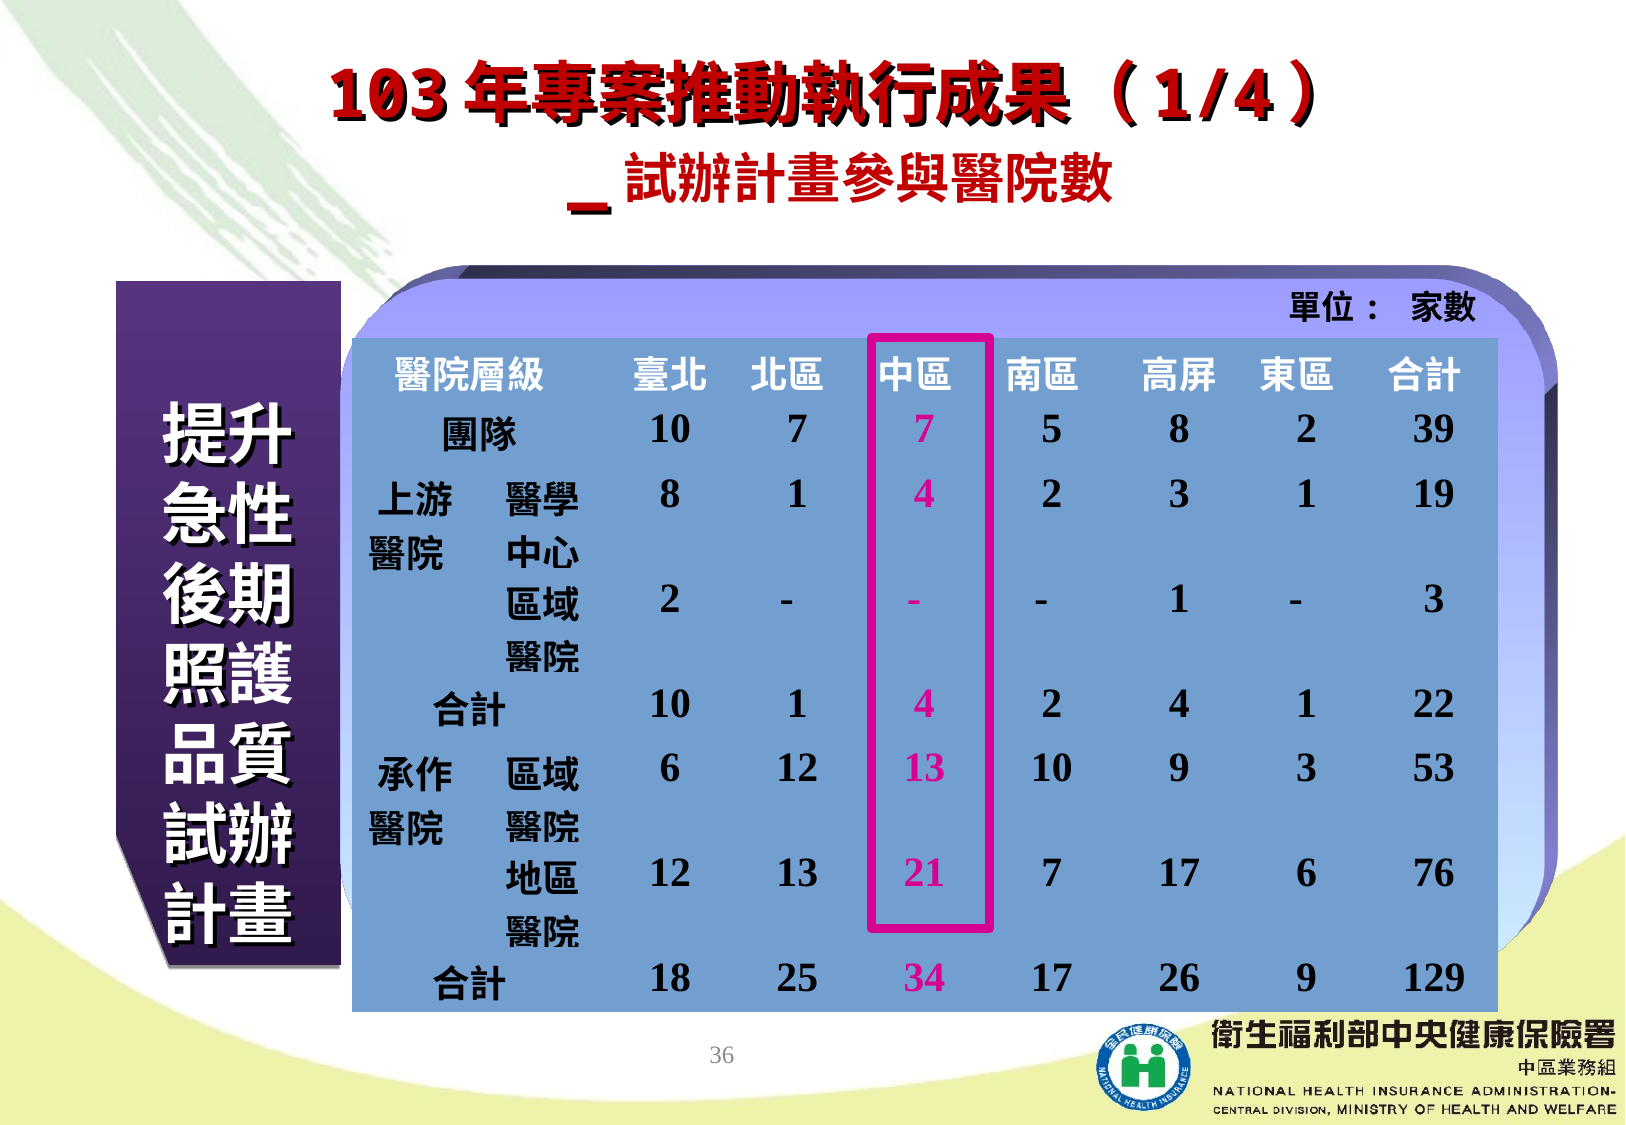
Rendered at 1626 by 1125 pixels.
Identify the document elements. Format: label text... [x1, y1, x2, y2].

table_cell 13 [876, 737, 985, 842]
table_cell 合計 [352, 672, 606, 737]
table_header 中區 [861, 338, 867, 398]
table_cell 區域 醫院 [514, 835, 533, 842]
table_cell 10 [606, 398, 734, 463]
table_cell 53 [1370, 737, 1498, 842]
table_cell 8 [1116, 398, 1243, 463]
table_cell 3 [1116, 463, 1243, 568]
table_cell 地區 醫院 [479, 842, 606, 947]
table_cell 2 [606, 568, 734, 672]
table_cell 1 [734, 463, 861, 568]
table_cell 承作 醫院 [352, 737, 479, 947]
table_cell 團隊 [352, 398, 606, 463]
table_header 臺北 [606, 338, 734, 398]
text_box 單位: 家數 [1273, 279, 1509, 334]
table_cell 7 [876, 398, 985, 463]
table_cell 上游 醫院 [352, 463, 479, 672]
table_cell 17 [988, 947, 1116, 1012]
table_cell - [861, 568, 867, 672]
table_cell 13 [861, 737, 867, 842]
table_cell 21 [861, 842, 988, 947]
table_cell 7 [861, 398, 867, 463]
table_cell 39 [1370, 398, 1498, 463]
table_header 中區 [876, 342, 985, 398]
table_cell 18 [606, 947, 734, 1012]
table_cell 17 [1116, 842, 1243, 947]
table_cell 1 [1243, 463, 1370, 568]
table_cell 7 [988, 842, 1116, 947]
title 103年專案推動執行成果（1/4） _試辦計畫參與醫院數 [151, 42, 1531, 221]
table_cell - [1243, 568, 1370, 672]
table_cell 7 [734, 398, 861, 463]
table_cell 12 [606, 842, 734, 947]
table_cell 9 [1116, 737, 1243, 842]
text_box [694, 1023, 1074, 1084]
table_header 醫院層級 [352, 338, 606, 398]
table_cell 129 [1370, 947, 1498, 1012]
table_cell 4 [876, 463, 985, 568]
table_cell 5 [994, 398, 1116, 463]
table_cell 4 [861, 463, 867, 568]
table_cell 2 [994, 463, 1116, 568]
table_cell 26 [1116, 947, 1243, 1012]
table_cell 25 [734, 947, 861, 1012]
table_cell 1 [1116, 568, 1243, 672]
table_cell 4 [876, 672, 985, 737]
text_box [357, 279, 1544, 950]
table_header 高屏 [1116, 338, 1243, 398]
table_cell 34 [861, 947, 988, 1012]
table_cell 8 [606, 463, 734, 568]
table_cell 9 [1243, 947, 1370, 1012]
table_cell 22 [1370, 672, 1498, 737]
table_cell 1 [1243, 672, 1370, 737]
table_cell 13 [734, 842, 861, 947]
table_header 北區 [734, 338, 861, 398]
table_cell 3 [1243, 737, 1370, 842]
table_cell 2 [994, 672, 1116, 737]
table_header 合計 [1370, 338, 1498, 398]
text_box 提升急性後期照護品質試辦計畫 [116, 281, 342, 966]
text_box [341, 350, 352, 905]
table_cell 4 [861, 672, 867, 737]
table_cell 6 [1243, 842, 1370, 947]
table_cell - [994, 568, 1116, 672]
table_cell 4 [1116, 672, 1243, 737]
table_cell 6 [606, 737, 734, 842]
table_cell 區域 醫院 [479, 737, 606, 842]
table_cell 76 [1370, 842, 1498, 947]
table_cell 1 [734, 672, 861, 737]
table_cell 醫學 中心 [479, 463, 606, 568]
table_header 南區 [994, 338, 1116, 398]
table_cell 12 [734, 737, 861, 842]
table_header 東區 [1243, 338, 1370, 398]
table_cell - [734, 568, 861, 672]
table_cell 合計 [352, 947, 606, 1012]
table_cell 3 [1370, 568, 1498, 672]
table_cell 2 [1243, 398, 1370, 463]
table_cell 19 [1370, 463, 1498, 568]
table_cell - [876, 568, 985, 672]
table_cell 21 [876, 842, 985, 924]
table_cell 10 [606, 672, 734, 737]
table_cell 區域 醫院 [479, 568, 606, 672]
table_cell 地區 醫院 [514, 940, 533, 947]
table_cell 區域 醫院 [514, 665, 533, 672]
table_cell 10 [994, 737, 1116, 842]
